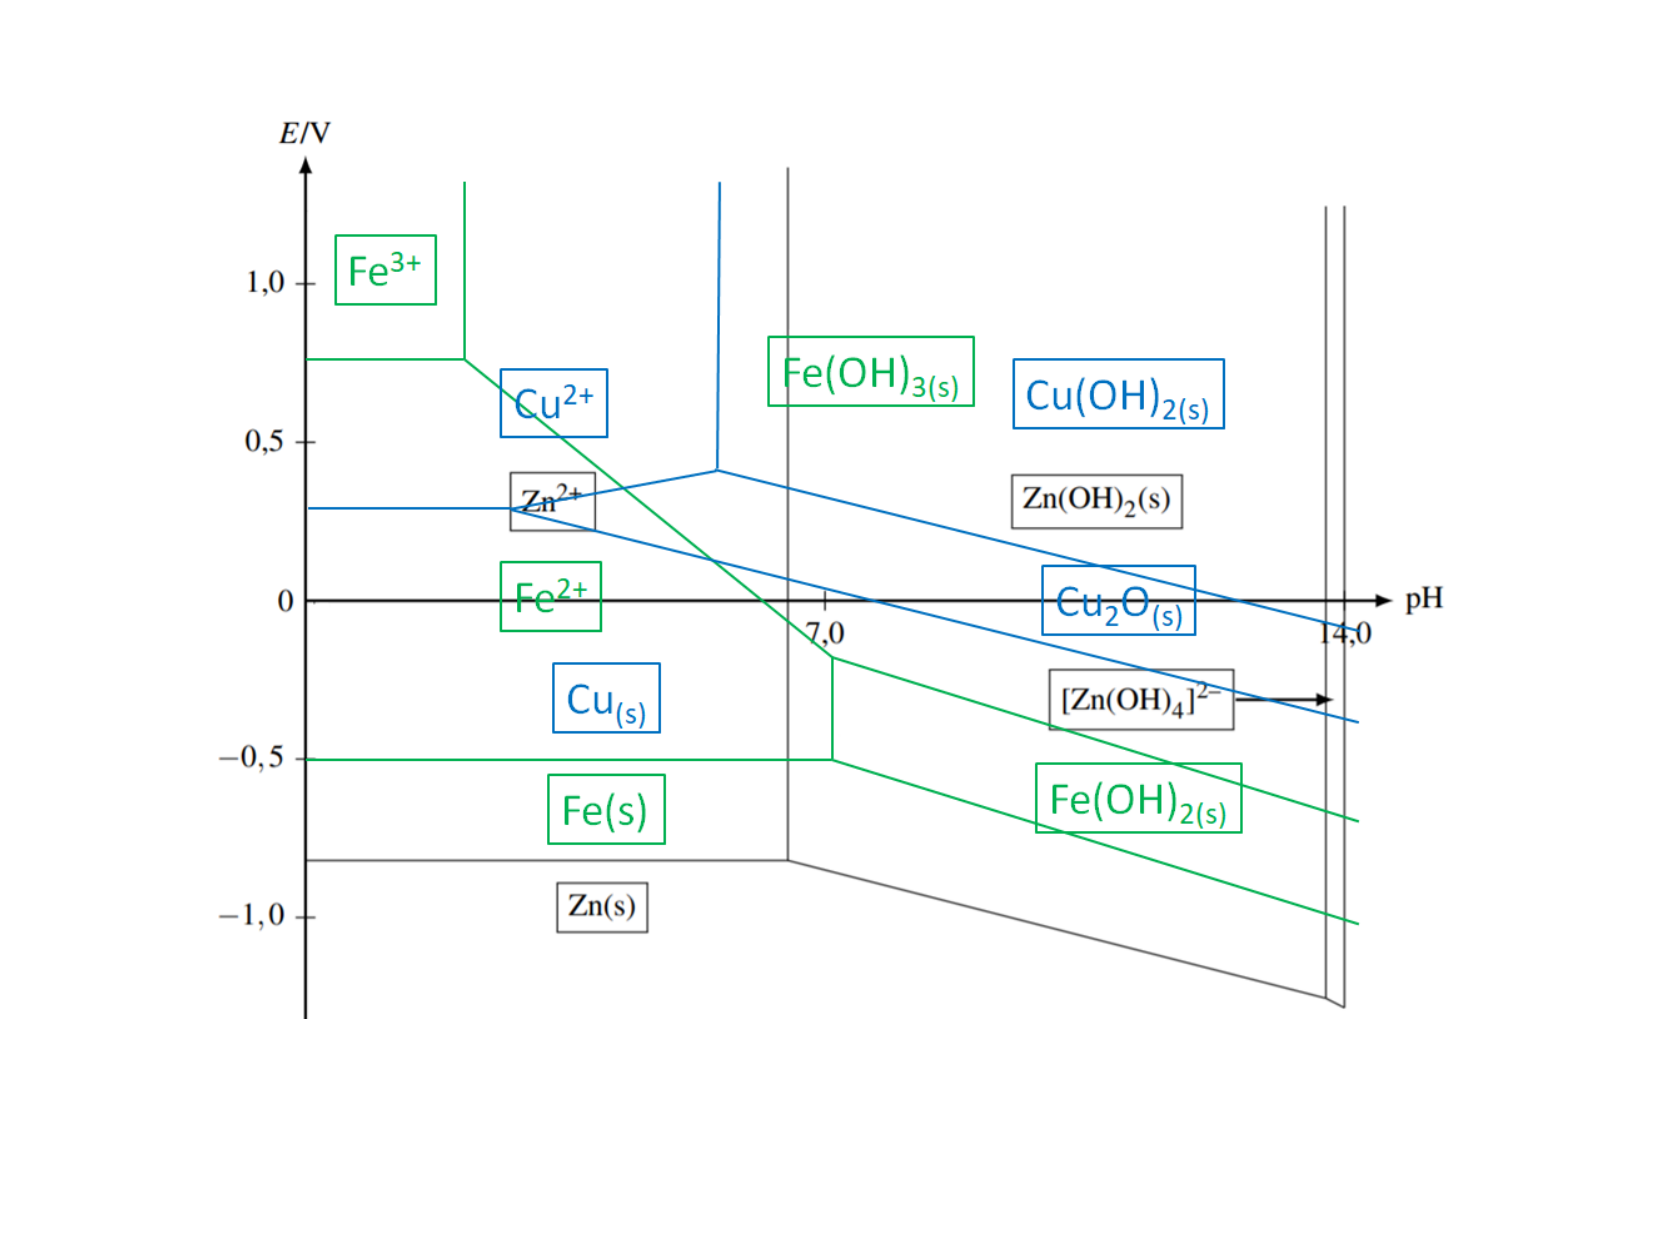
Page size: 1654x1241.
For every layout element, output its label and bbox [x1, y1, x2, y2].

picture [212, 118, 1453, 1019]
